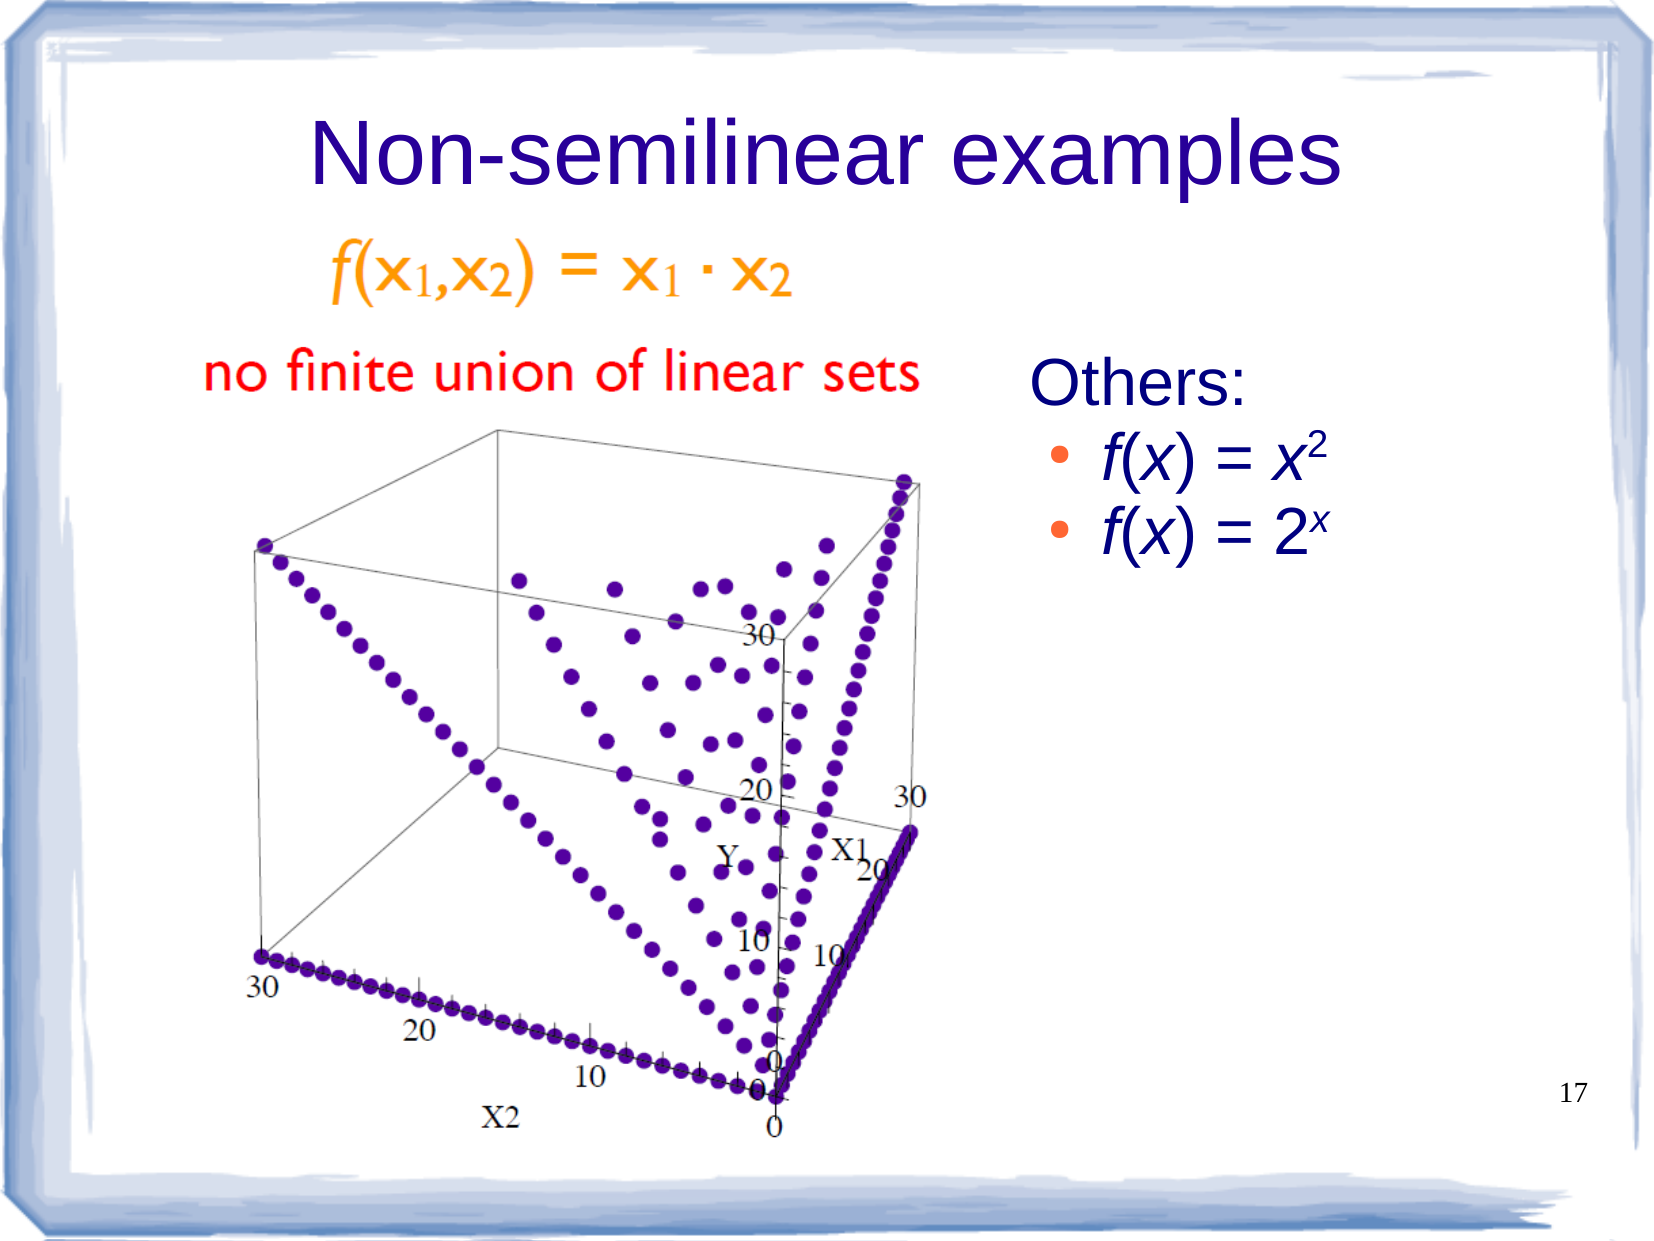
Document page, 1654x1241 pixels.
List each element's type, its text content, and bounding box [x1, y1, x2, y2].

text_box Others: f(x) = x2 f(x) = 2x [1015, 337, 1542, 582]
picture [0, 0, 1654, 1241]
title Non-semilinear examples [82, 49, 1571, 257]
